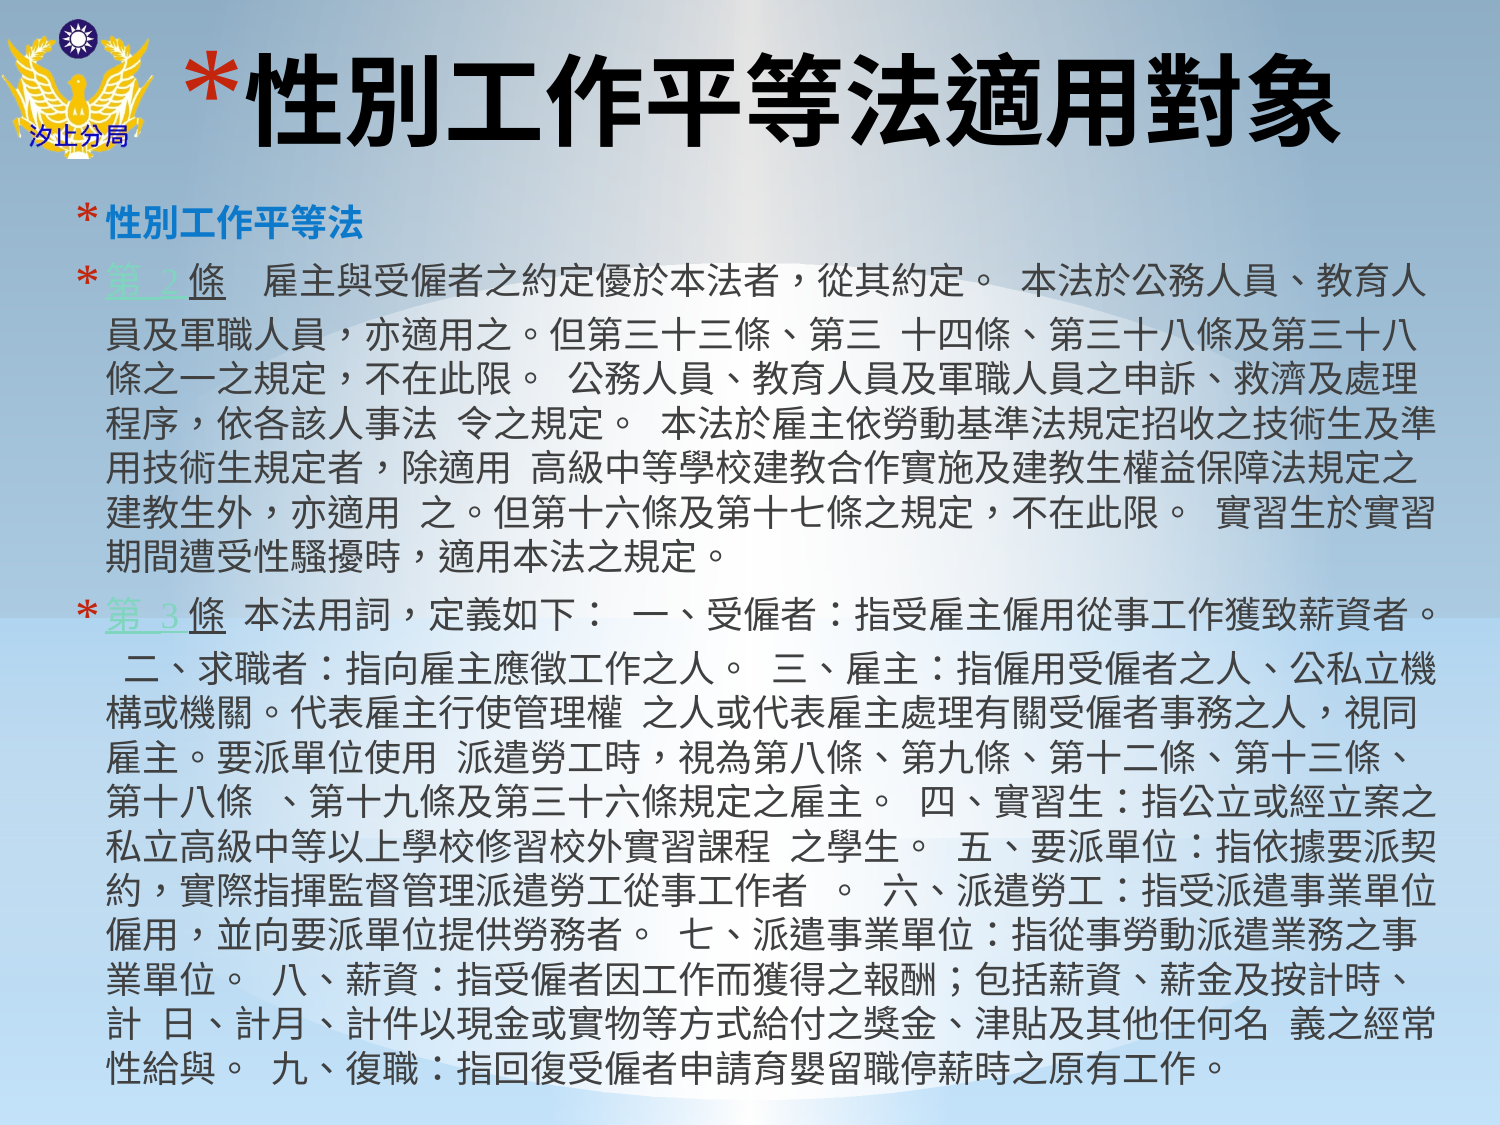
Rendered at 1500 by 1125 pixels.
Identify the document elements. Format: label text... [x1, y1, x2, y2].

title 性別工作平等法適用對象 [165, 31, 1418, 191]
list 性別工作平等法 第 2 條 雇主與受僱者之約定優於本法者，從其約定。 本法於公務人員、教育人員及軍職人員，亦適用之。但第三十三條、第三 十四條、第三十八條及第三十八條之一之規定，不在此限。 公務人員、教育人員及軍職人員之申訴、救濟及處理程序，依各該人事法 令之規定。 本法於雇主依勞動基準法規定招收之技術生及準用技術生規定者，除適用 高級中等學校建教合作實施及建教生權益保障法規定之建教生外，亦適用 之。但第十六條及第十七條之規定，不在此限。 實習生於實習期間遭受性騷擾時，適用本法之規定。 第 3 條 本法用詞，定義如下： 一、受僱者：指受雇主僱用從事工作獲致薪資者。 二、求職者：指向雇主應徵工作之人。 三、雇主：指僱用受僱者之人、公私立機構或機關。代表雇主行使管理權 之人或代表雇主處理有關受僱者事務之人，視同雇主。要派單位使用 派遣勞工時，視為第八條、第九條、第十二條、第十三條、第十八條 、第十九條及第三十六條規定之雇主。 四、實習生：指公立或經立案之私立高級中等以上學校修習校外實習課程 之學生。 五、要派單位：指依據要派契約，實際指揮監督管理派遣勞工從事工作者 。 六、派遣勞工：指受派遣事業單位僱用，並向要派單位提供勞務者。 七、派遣事業單位：指從事勞動派遣業務之事業單位。 八、薪資：指受僱者因工作而獲得之報酬；包括薪資、薪金及按計時、計 日、計月、計件以現金或實物等方式給付之獎金、津貼及其他任何名 義之經常性給與。 九、復職：指回復受僱者申請育嬰留職停薪時之原有工作。 [53, 191, 1459, 1106]
picture [0, 19, 156, 159]
